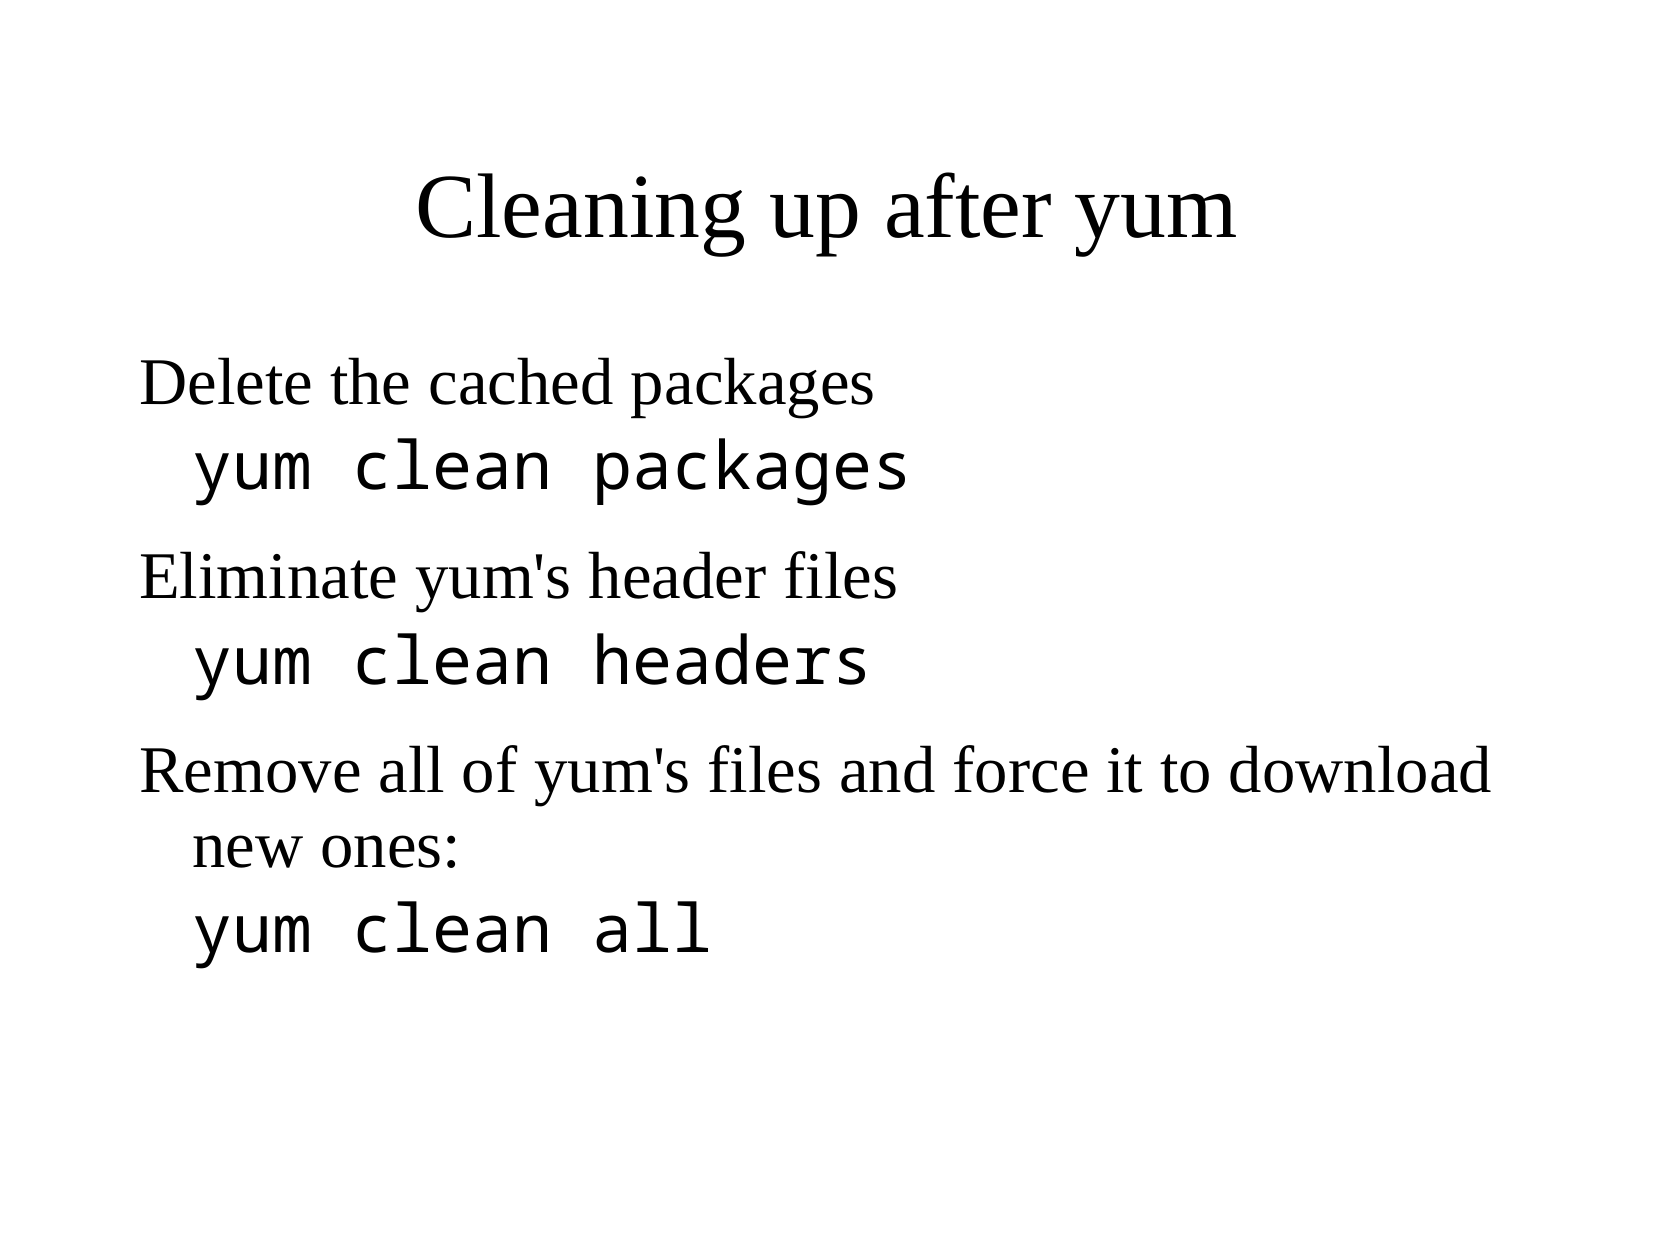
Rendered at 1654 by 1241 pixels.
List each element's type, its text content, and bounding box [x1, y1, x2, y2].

list Delete the cached packages yum clean packages Eliminate yum's header files yum clean headers Remove all of yum's files and force it to download new ones: yum clean all [121, 344, 1534, 1127]
title Cleaning up after yum [121, 102, 1534, 311]
